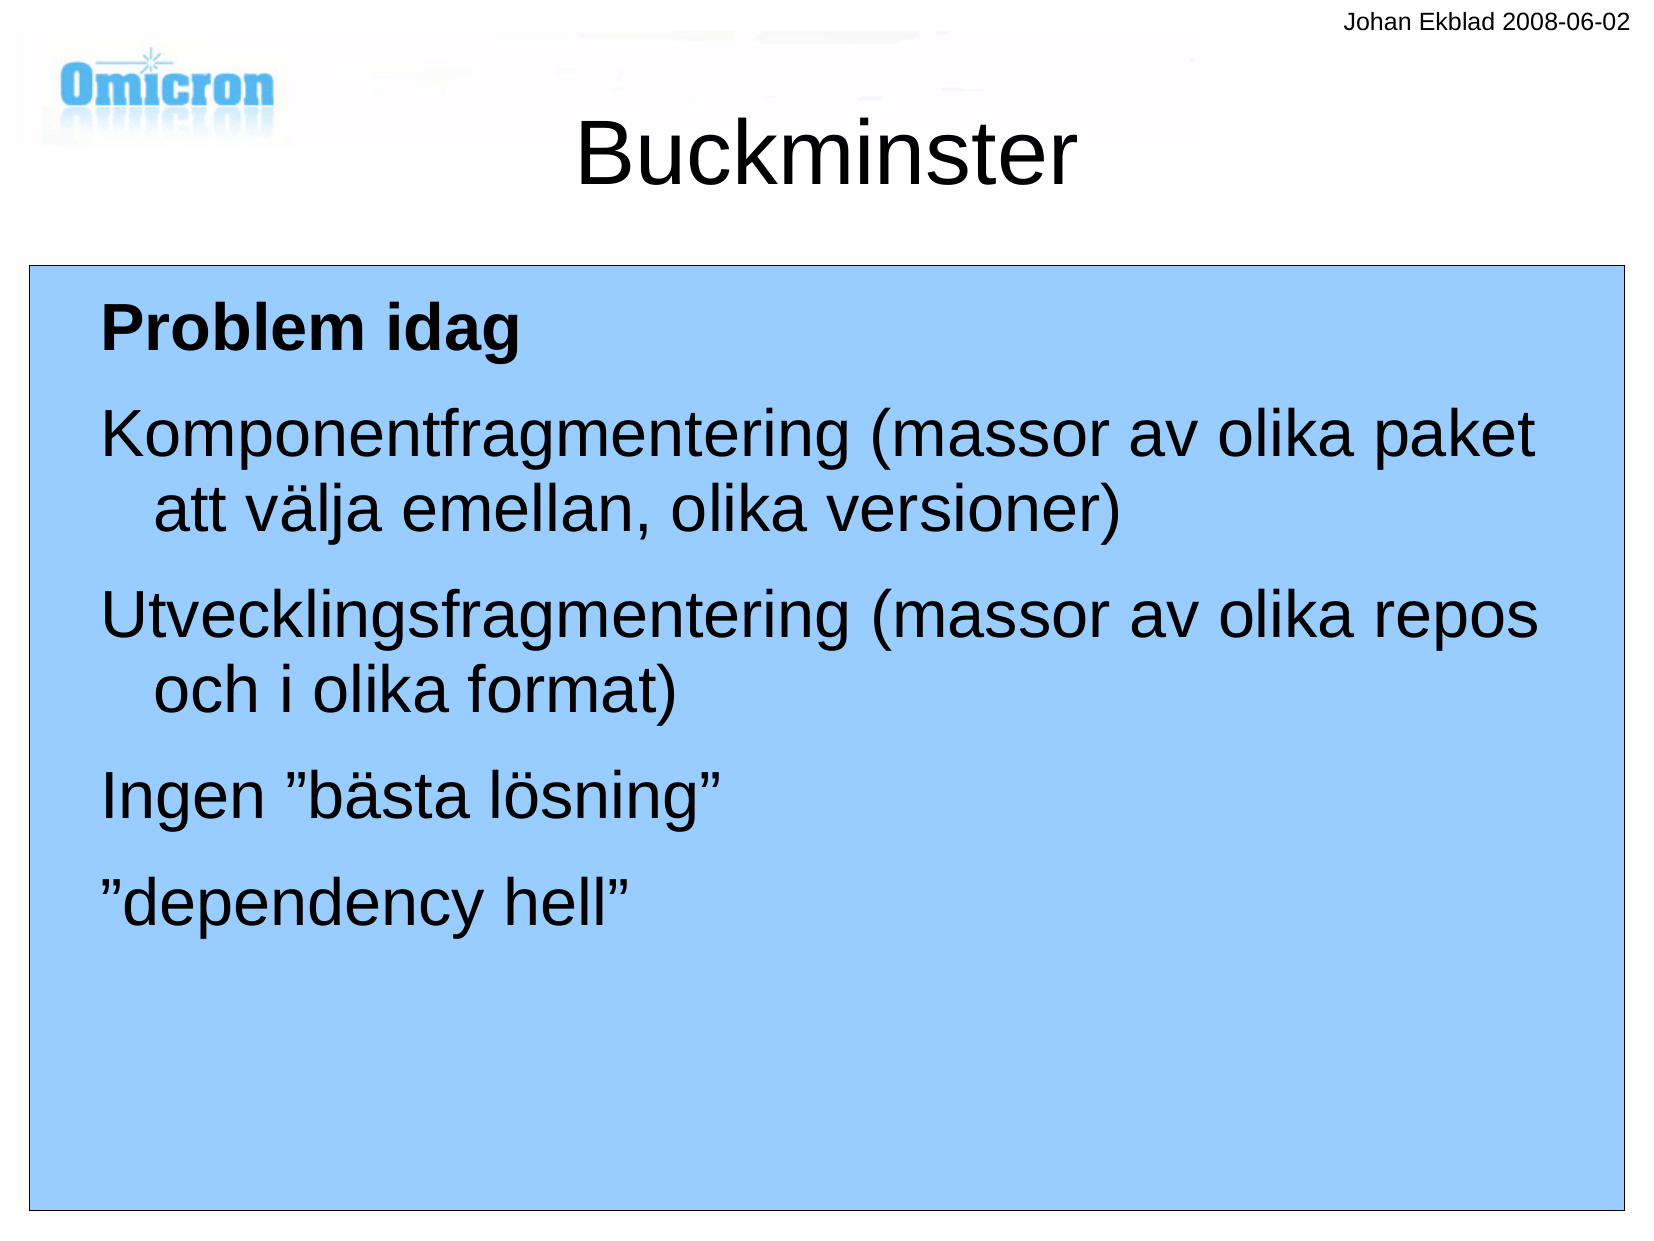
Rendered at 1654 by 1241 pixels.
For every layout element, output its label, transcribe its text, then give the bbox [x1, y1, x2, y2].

text_box [29, 265, 1625, 1211]
picture [19, 30, 1201, 148]
title Buckminster [82, 49, 1571, 257]
list Problem idag Komponentfragmentering (massor av olika paket att välja emellan, olika versioner) Utvecklingsfragmentering (massor av olika repos och i olika format) Ingen ”bästa lösning” ”dependency hell” [82, 290, 1571, 1109]
text_box Johan Ekblad 2008-06-02 [1328, 0, 1647, 47]
